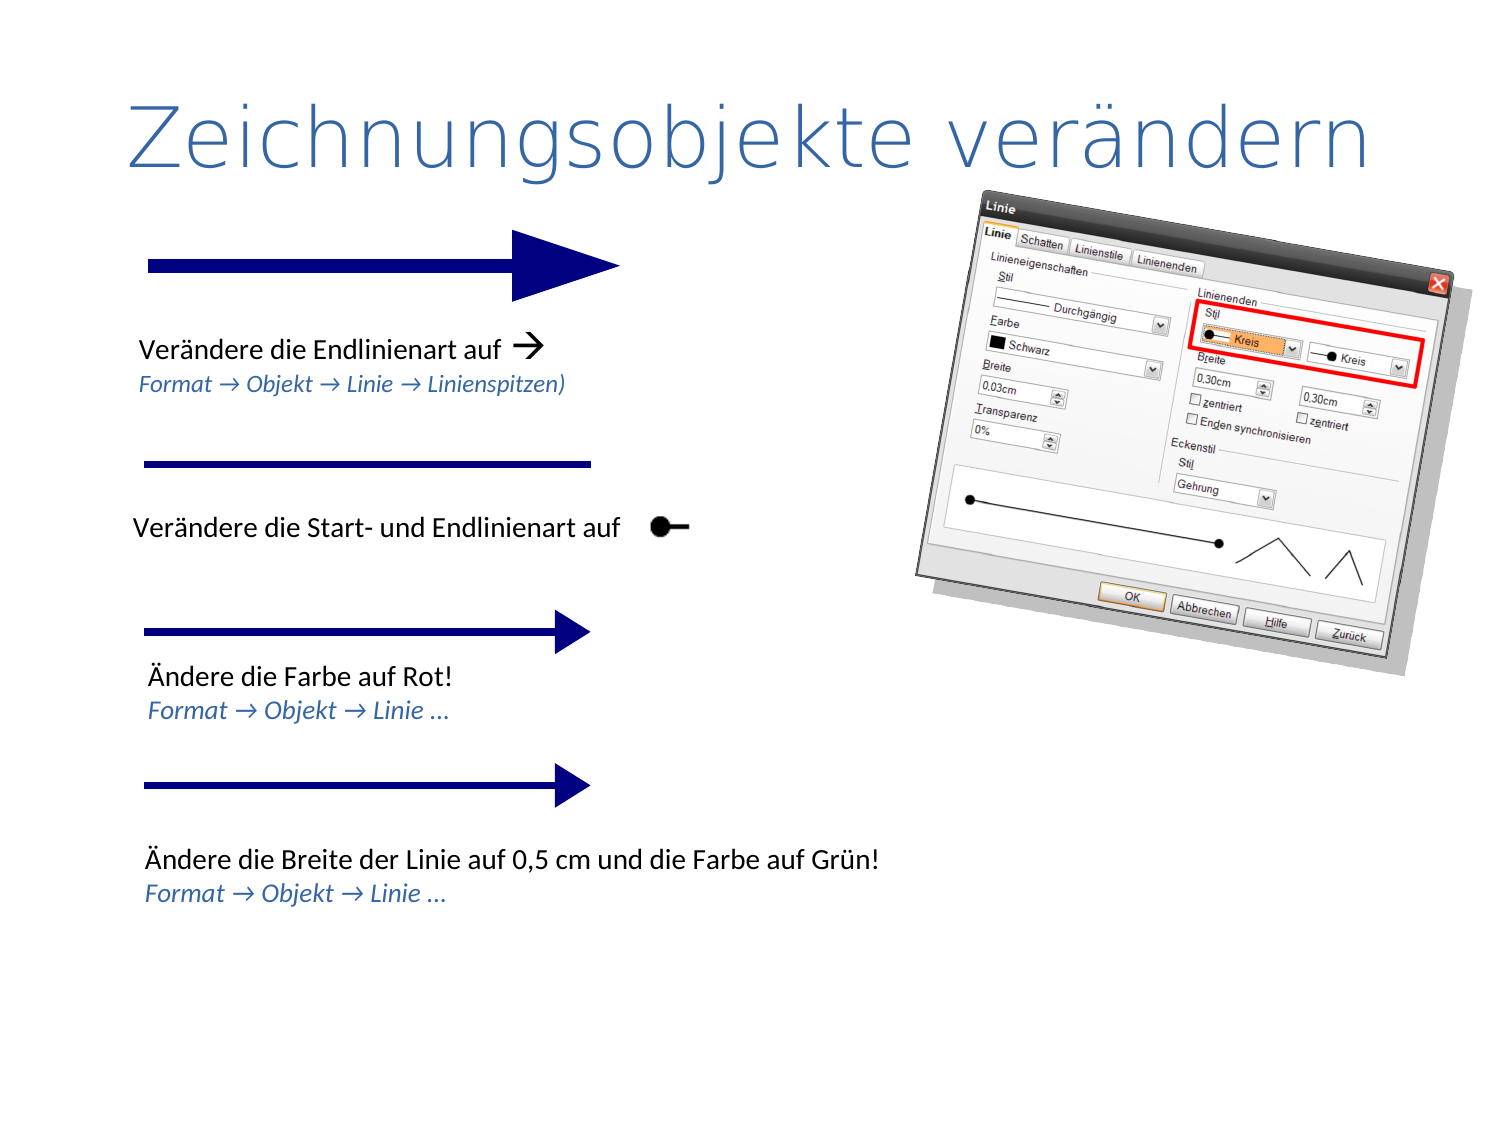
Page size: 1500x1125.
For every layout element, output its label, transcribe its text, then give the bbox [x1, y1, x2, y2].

picture [914, 189, 1455, 659]
text_box Verändere die Start- und Endlinienart auf [118, 500, 768, 551]
picture [643, 515, 691, 542]
text_box Ändere die Breite der Linie auf 0,5 cm und die Farbe auf Grün! Format → Objekt → Linie ... [130, 832, 945, 916]
text_box Verändere die Endlinienart auf  Format → Objekt → Linie → Linienspitzen) [123, 314, 916, 405]
title Zeichnungsobjekte verändern [75, 24, 1426, 254]
text_box Ändere die Farbe auf Rot! Format → Objekt → Linie ... [133, 649, 541, 733]
